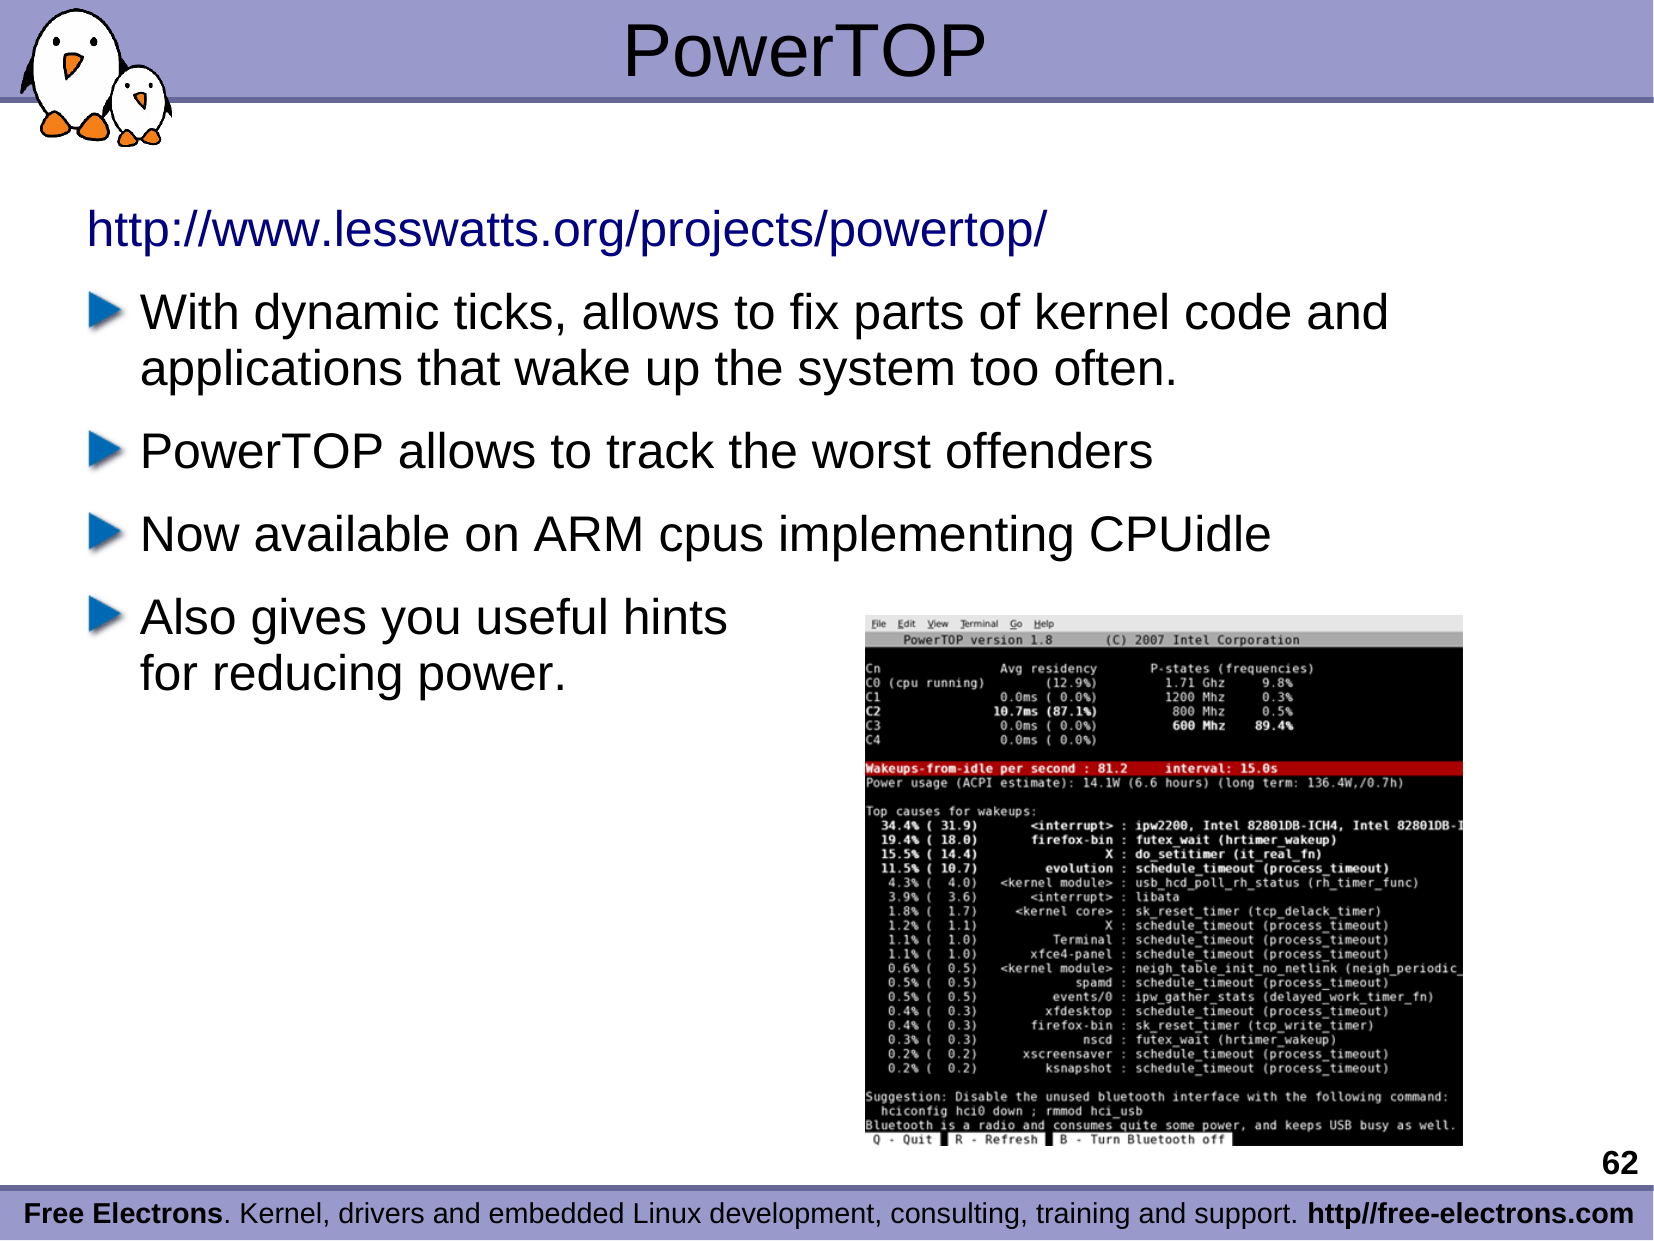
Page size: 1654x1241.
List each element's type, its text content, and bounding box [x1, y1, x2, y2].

picture [865, 615, 1463, 1146]
list http://www.lesswatts.org/projects/powertop/ With dynamic ticks, allows to fix parts of kernel code and applications that wake up the system too often. PowerTOP allows to track the worst offenders Now available on ARM cpus implementing CPUidle Also gives you useful hints for reducing power. [68, 201, 1592, 1118]
picture [20, 8, 172, 147]
title PowerTOP [60, 0, 1551, 101]
